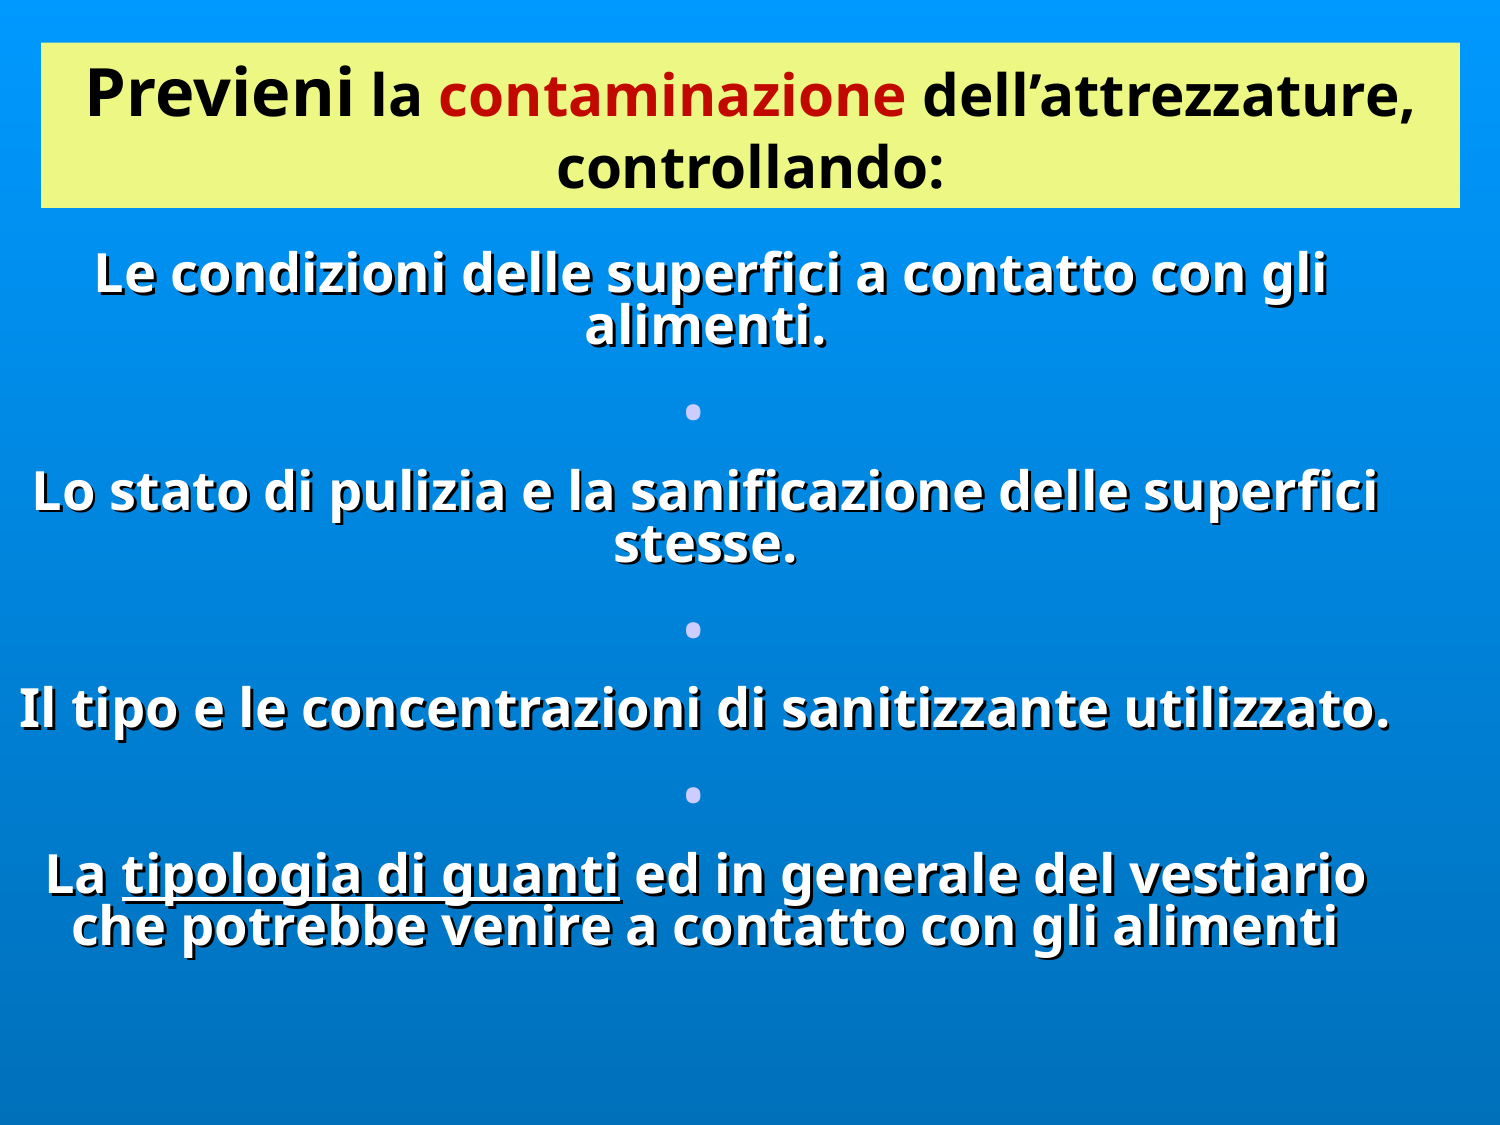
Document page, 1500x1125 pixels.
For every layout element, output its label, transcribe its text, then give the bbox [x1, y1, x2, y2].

text_box Le condizioni delle superfici a contatto con gli alimenti. Lo stato di pulizia e la sanificazione delle superfici stesse. Il tipo e le concentrazioni di sanitizzante utilizzato. La tipologia di guanti ed in generale del vestiario che potrebbe venire a contatto con gli alimenti [0, 243, 1412, 902]
text_box Previeni la contaminazione dell’attrezzature, controllando: [41, 42, 1460, 208]
